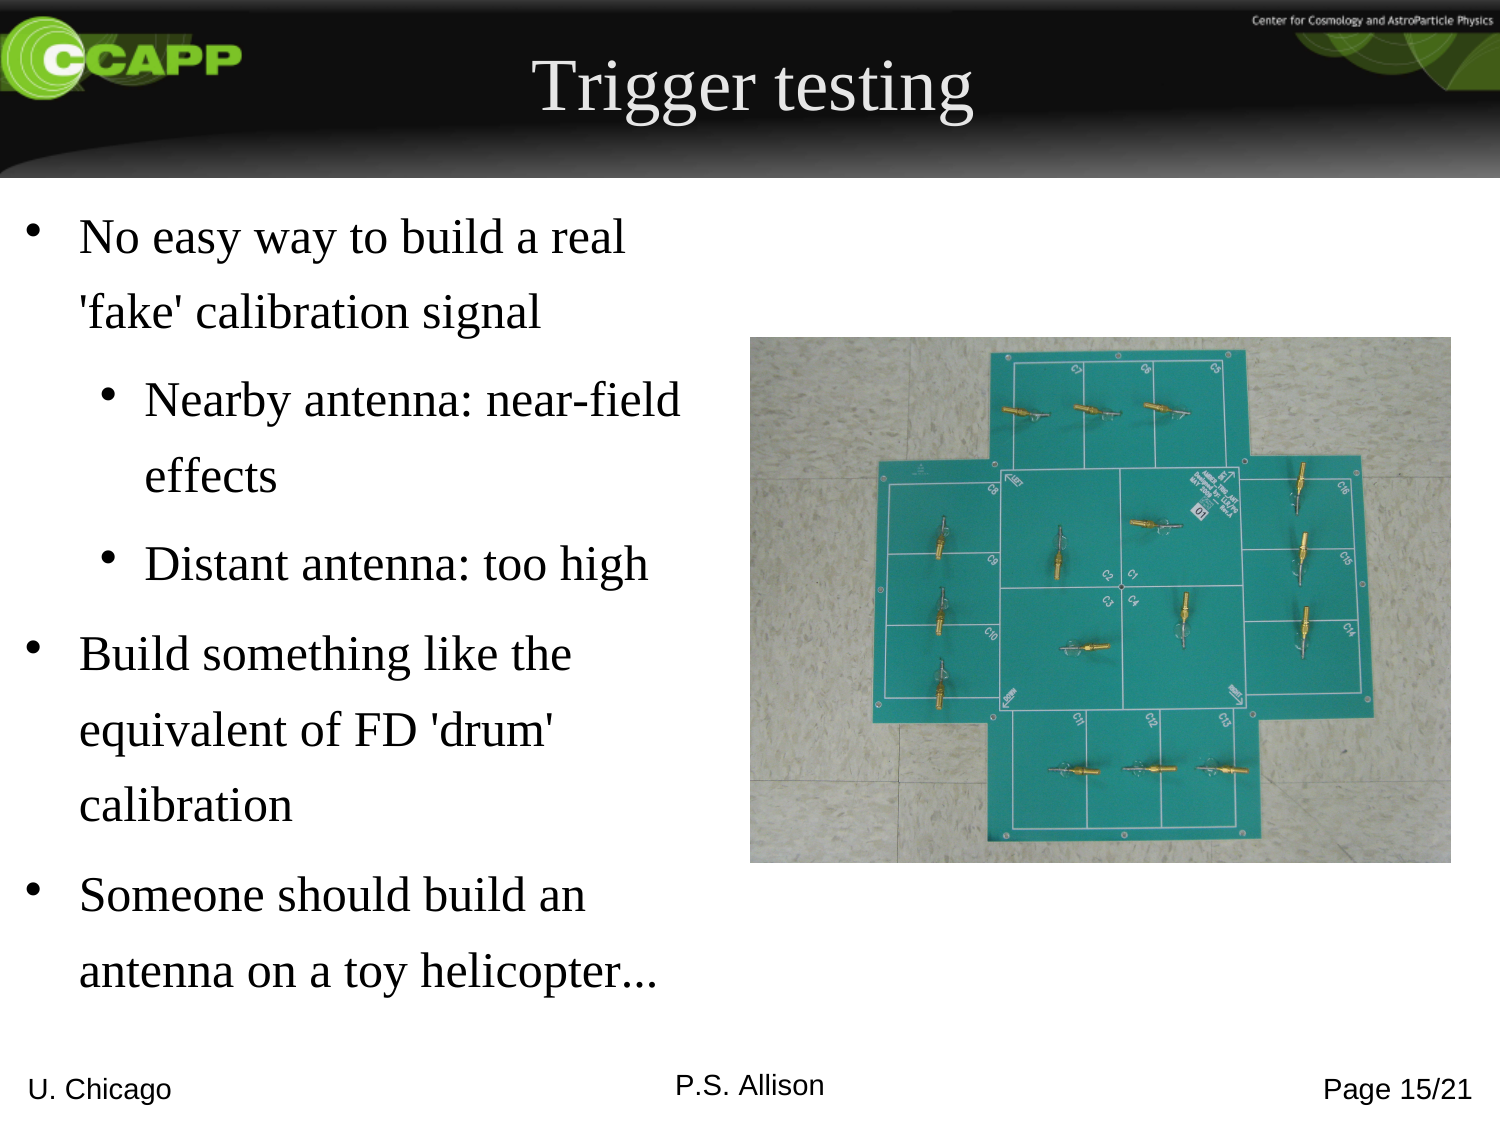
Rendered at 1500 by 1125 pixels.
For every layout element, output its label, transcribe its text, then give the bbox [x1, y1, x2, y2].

picture [0, 0, 1500, 178]
picture [750, 337, 1451, 863]
title Trigger testing [266, 0, 1240, 139]
list No easy way to build a real 'fake' calibration signal Nearby antenna: near-field effects Distant antenna: too high Build something like the equivalent of FD 'drum' calibration Someone should build an antenna on a toy helicopter... [24, 187, 726, 1049]
